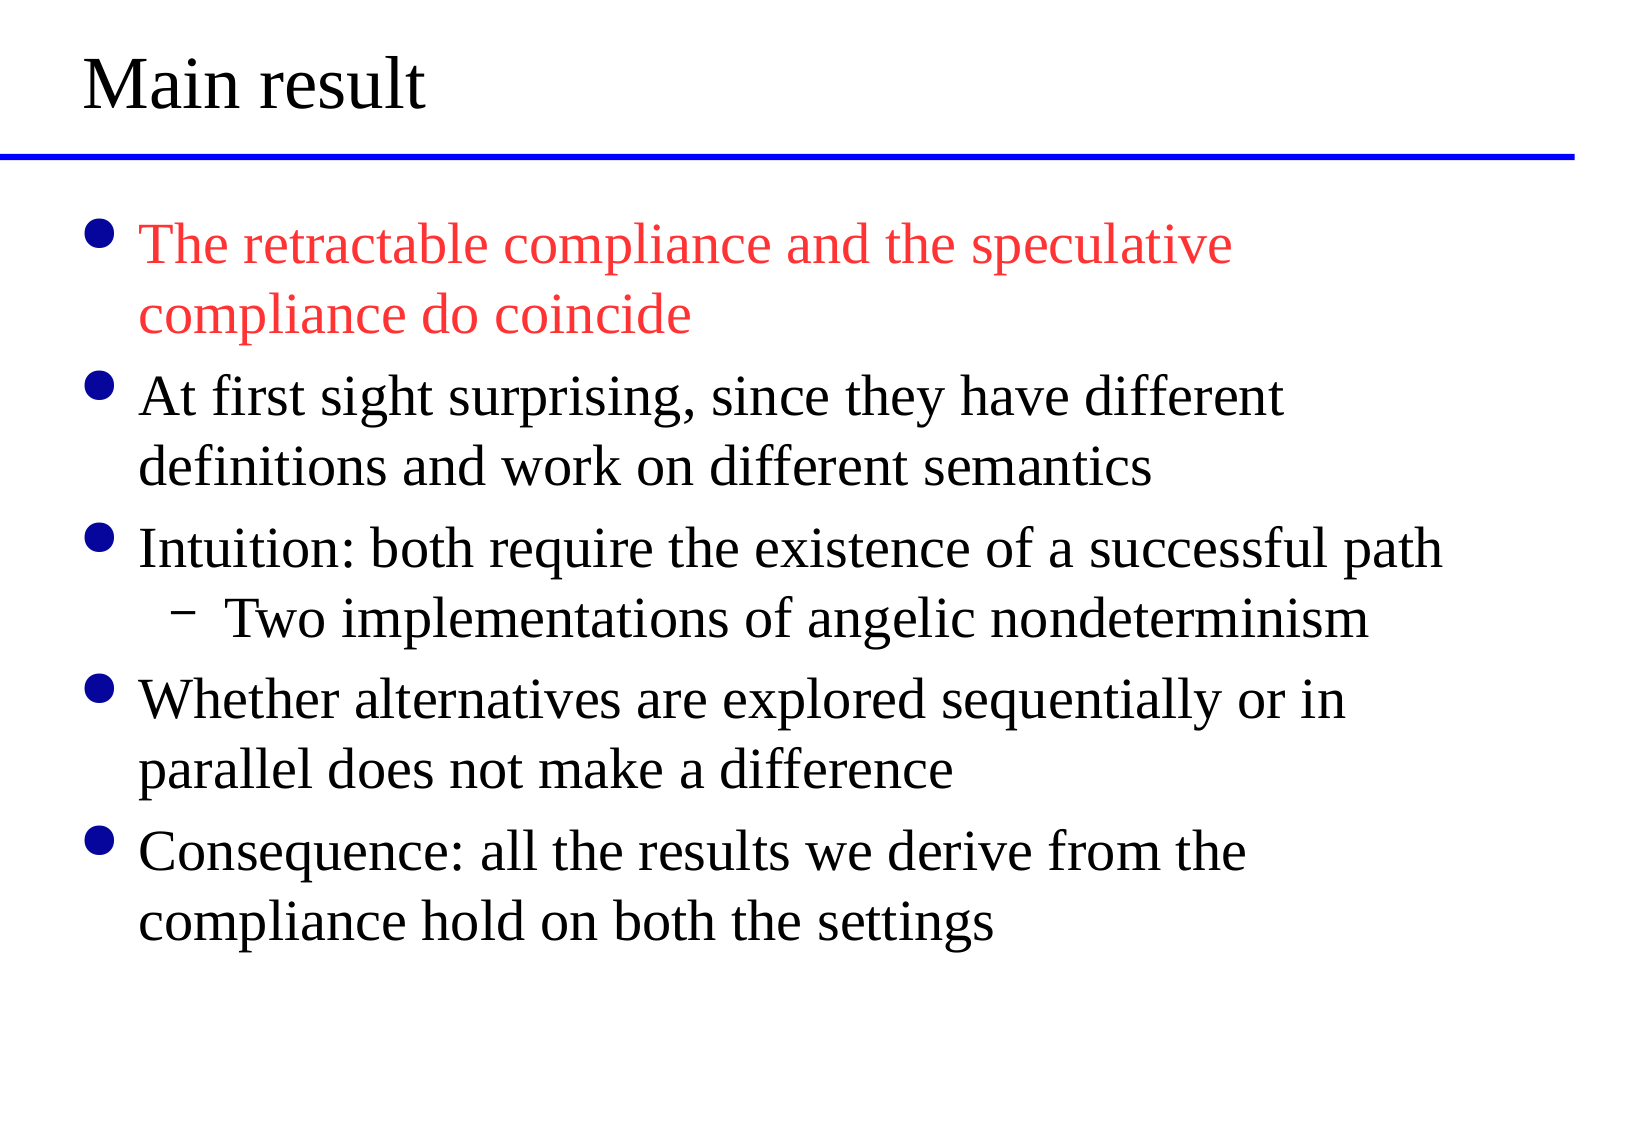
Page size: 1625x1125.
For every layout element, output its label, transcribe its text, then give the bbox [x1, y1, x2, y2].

list The retractable compliance and the speculative compliance do coincide At first sight surprising, since they have different definitions and work on different semantics Intuition: both require the existence of a successful path Two implementations of angelic nondeterminism Whether alternatives are explored sequentially or in parallel does not make a difference Consequence: all the results we derive from the compliance hold on both the settings [67, 198, 1478, 1061]
title Main result [67, 27, 1544, 131]
